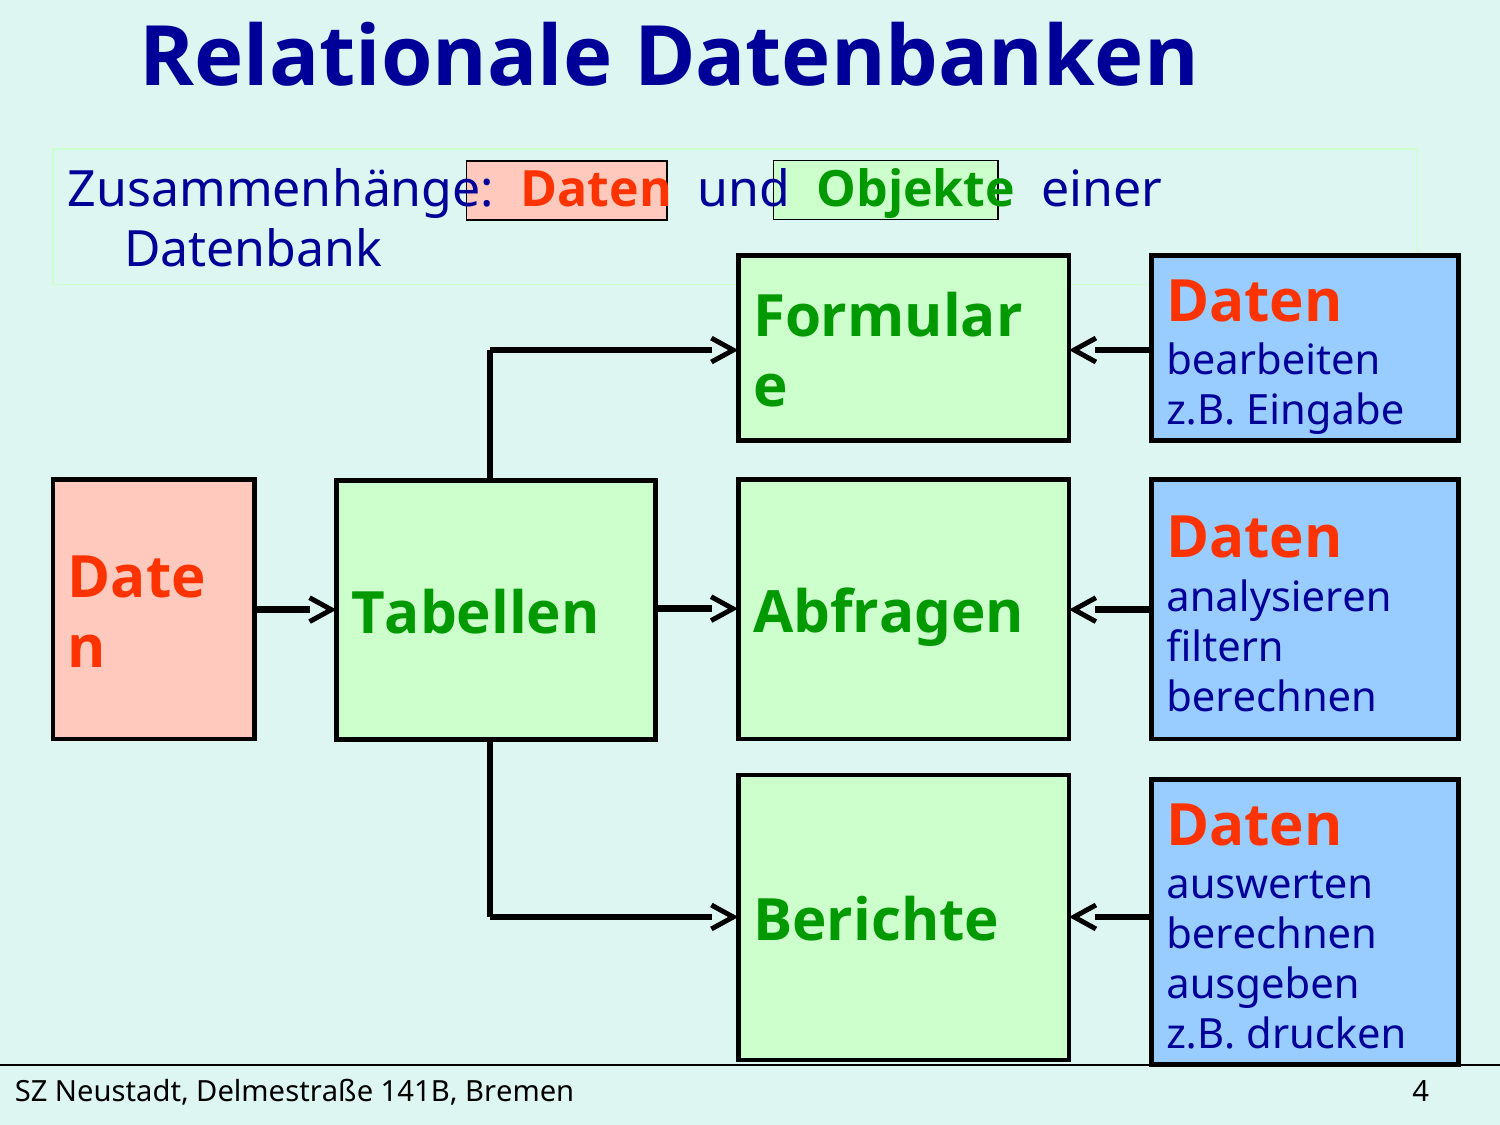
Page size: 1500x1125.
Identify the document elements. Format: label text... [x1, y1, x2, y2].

text_box Daten [53, 479, 255, 740]
text_box Berichte [738, 774, 1070, 1060]
text_box Formulare [738, 255, 1070, 441]
text_box Relationale Datenbanken [64, 0, 1415, 104]
text_box Daten auswerten berechnen ausgeben z.B. drucken [1151, 779, 1459, 1065]
list Zusammenhänge: Daten und Objekte einer Datenbank [53, 148, 1418, 232]
text_box Abfragen [738, 479, 1070, 740]
text_box Daten analysieren filtern berechnen [1151, 479, 1459, 740]
text_box Daten bearbeiten z.B. Eingabe [1151, 255, 1459, 441]
text_box Tabellen [336, 480, 656, 740]
